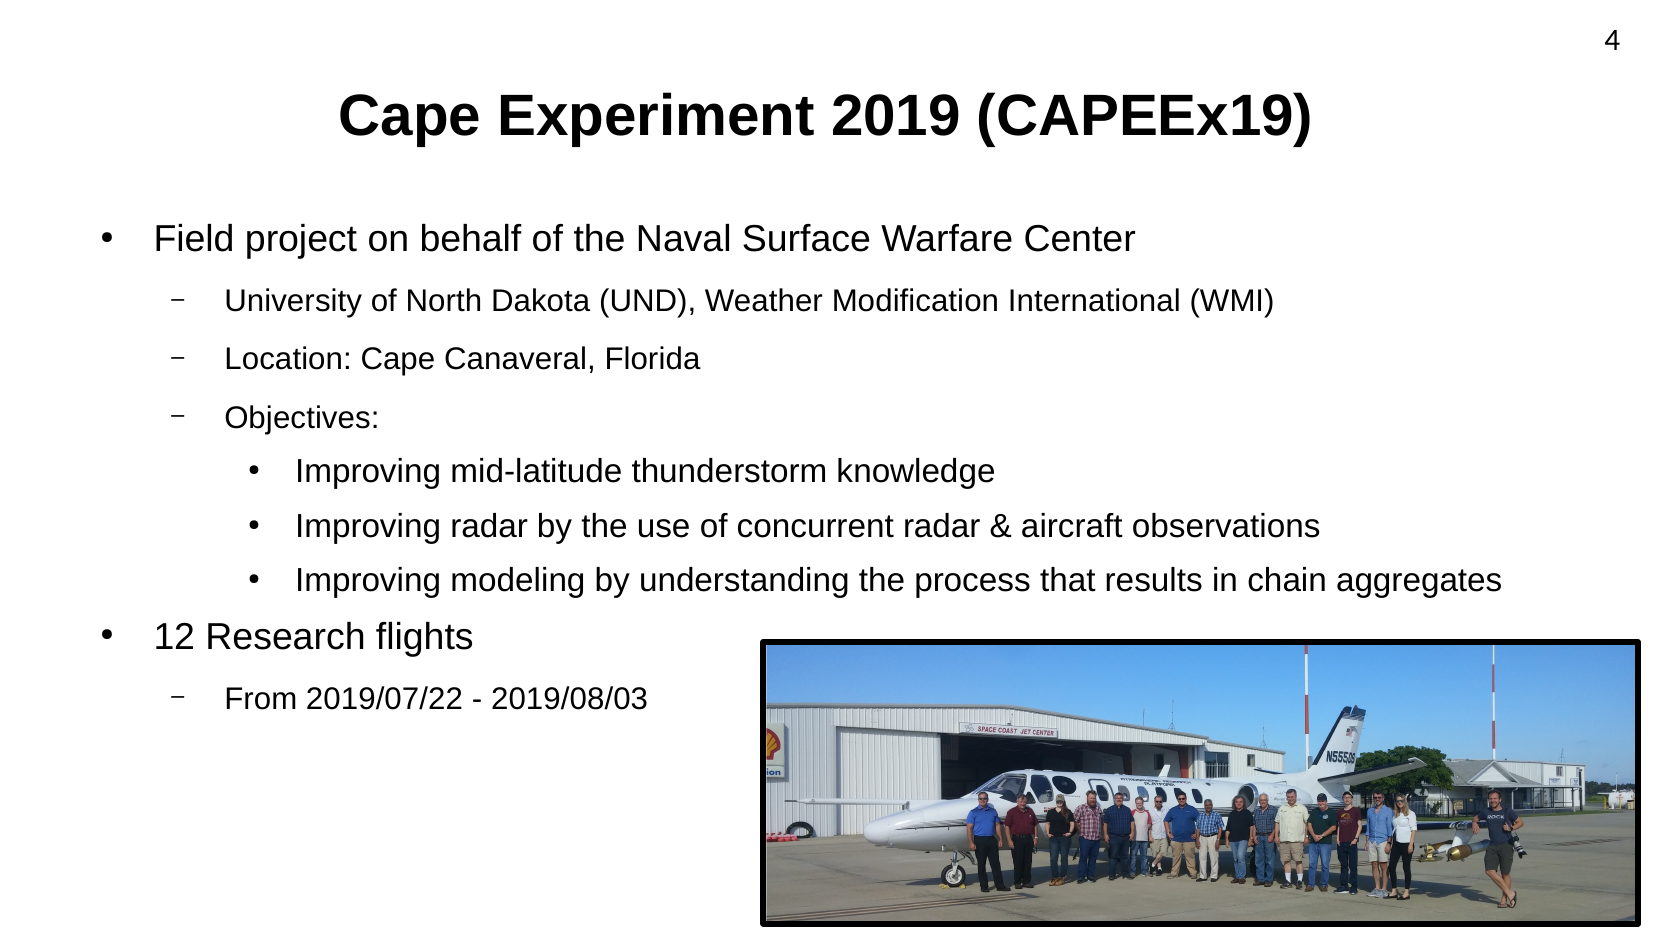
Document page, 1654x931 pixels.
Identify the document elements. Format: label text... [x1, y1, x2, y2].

text_box <number> [1285, 15, 1636, 61]
title Cape Experiment 2019 (CAPEEx19) [82, 37, 1571, 193]
list Field project on behalf of the Naval Surface Warfare Center University of North Dakota (UND), Weather Modification International (WMI) Location: Cape Canaveral, Florida Objectives: Improving mid-latitude thunderstorm knowledge Improving radar by the use of concurrent radar & aircraft observations Improving modeling by understanding the process that results in chain aggregates 12 Research flights From 2019/07/22 - 2019/08/03 [82, 217, 1571, 758]
picture [766, 645, 1636, 921]
